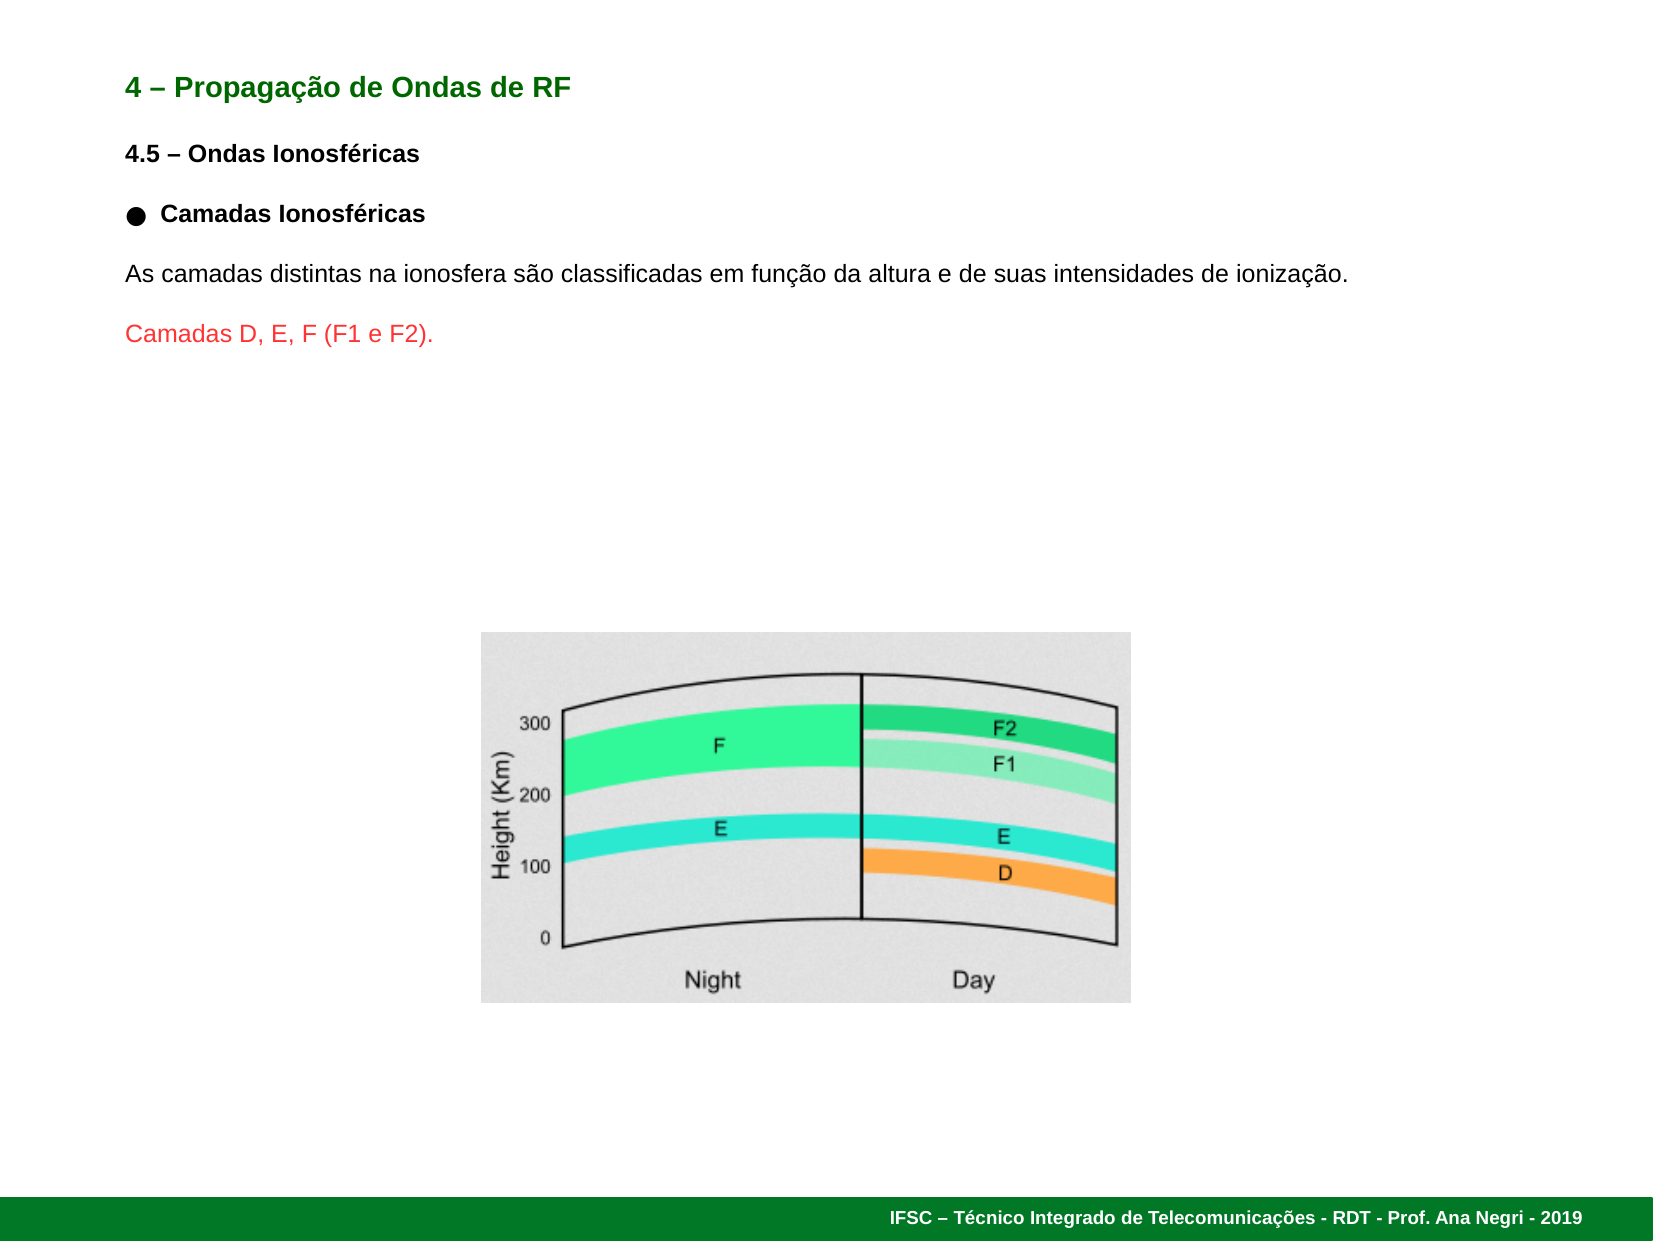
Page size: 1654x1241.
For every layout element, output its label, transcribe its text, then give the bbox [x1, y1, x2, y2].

picture [481, 632, 1131, 1003]
text_box 4 – Propagação de Ondas de RF 4.5 – Ondas Ionosféricas Camadas Ionosféricas As camadas distintas na ionosfera são classificadas em função da altura e de suas intensidades de ionização. Camadas D, E, F (F1 e F2). [110, 60, 1550, 510]
text_box IFSC – Técnico Integrado de Telecomunicações - RDT - Prof. Ana Negri - 2019 [875, 1197, 1653, 1236]
text_box [0, 1197, 1653, 1241]
